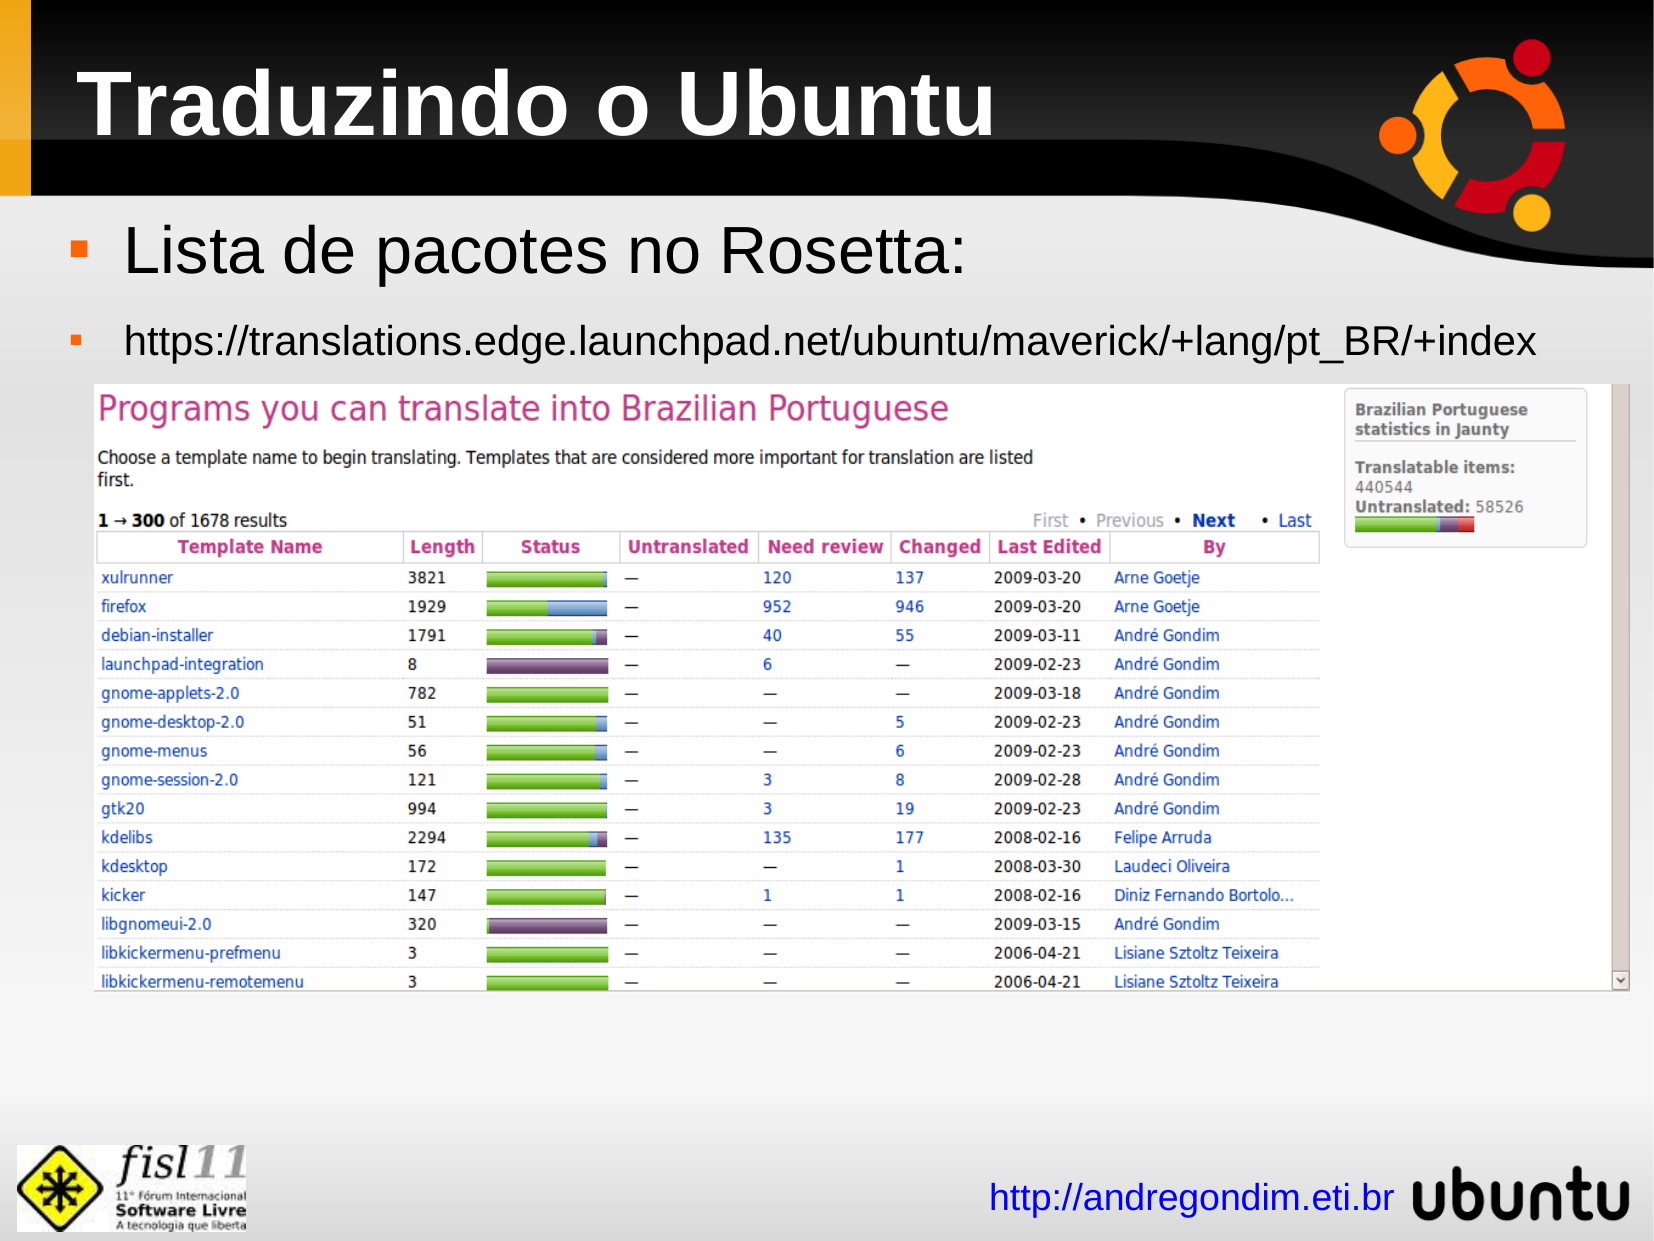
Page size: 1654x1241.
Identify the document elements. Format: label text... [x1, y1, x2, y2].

title Traduzindo o Ubuntu [76, 0, 1565, 208]
list Lista de pacotes no Rosetta: https://translations.edge.launchpad.net/ubuntu/maverick/+lang/pt_BR/+index [53, 213, 1542, 426]
picture [0, 0, 1654, 1241]
